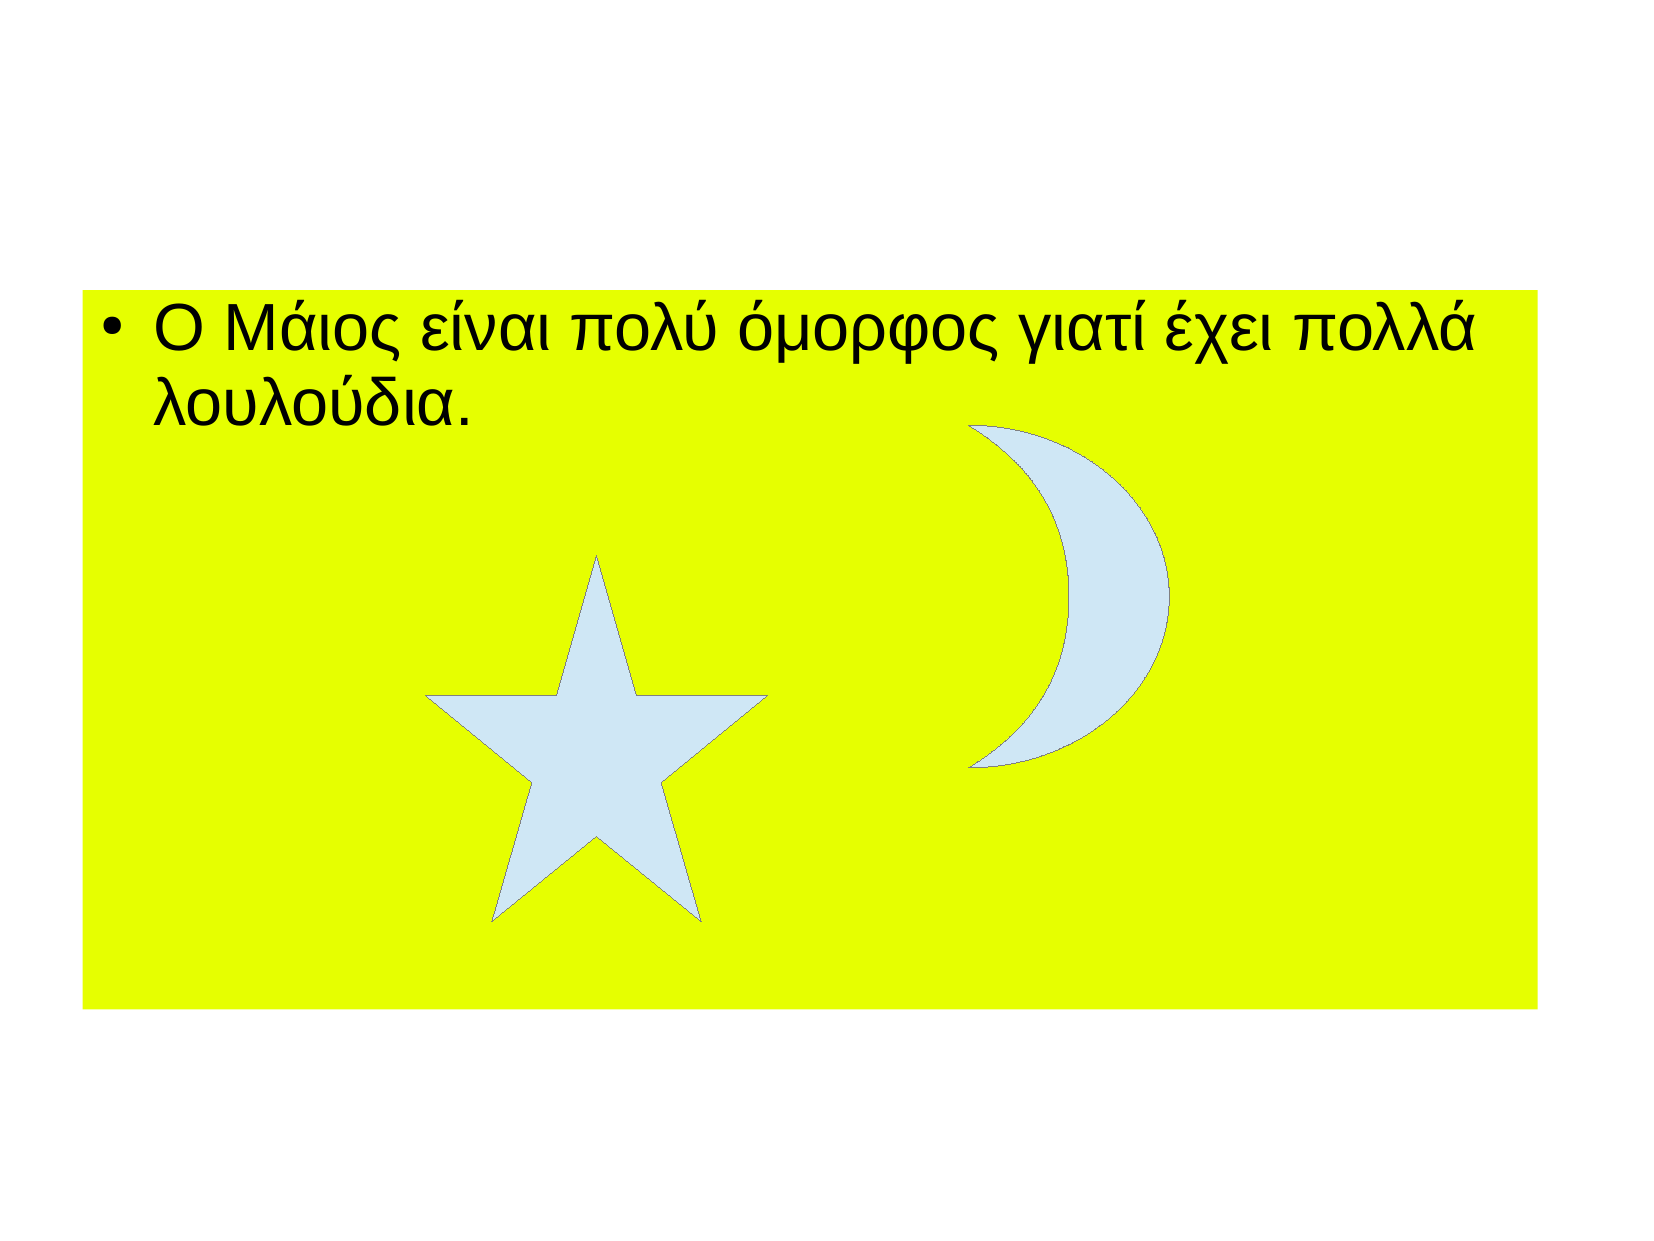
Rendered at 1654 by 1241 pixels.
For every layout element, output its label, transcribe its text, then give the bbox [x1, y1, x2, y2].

list Ο Μάιος είναι πολύ όμορφος γιατί έχει πολλά λουλούδια. [82, 290, 1538, 1010]
text_box [425, 555, 768, 922]
text_box [968, 425, 1170, 768]
